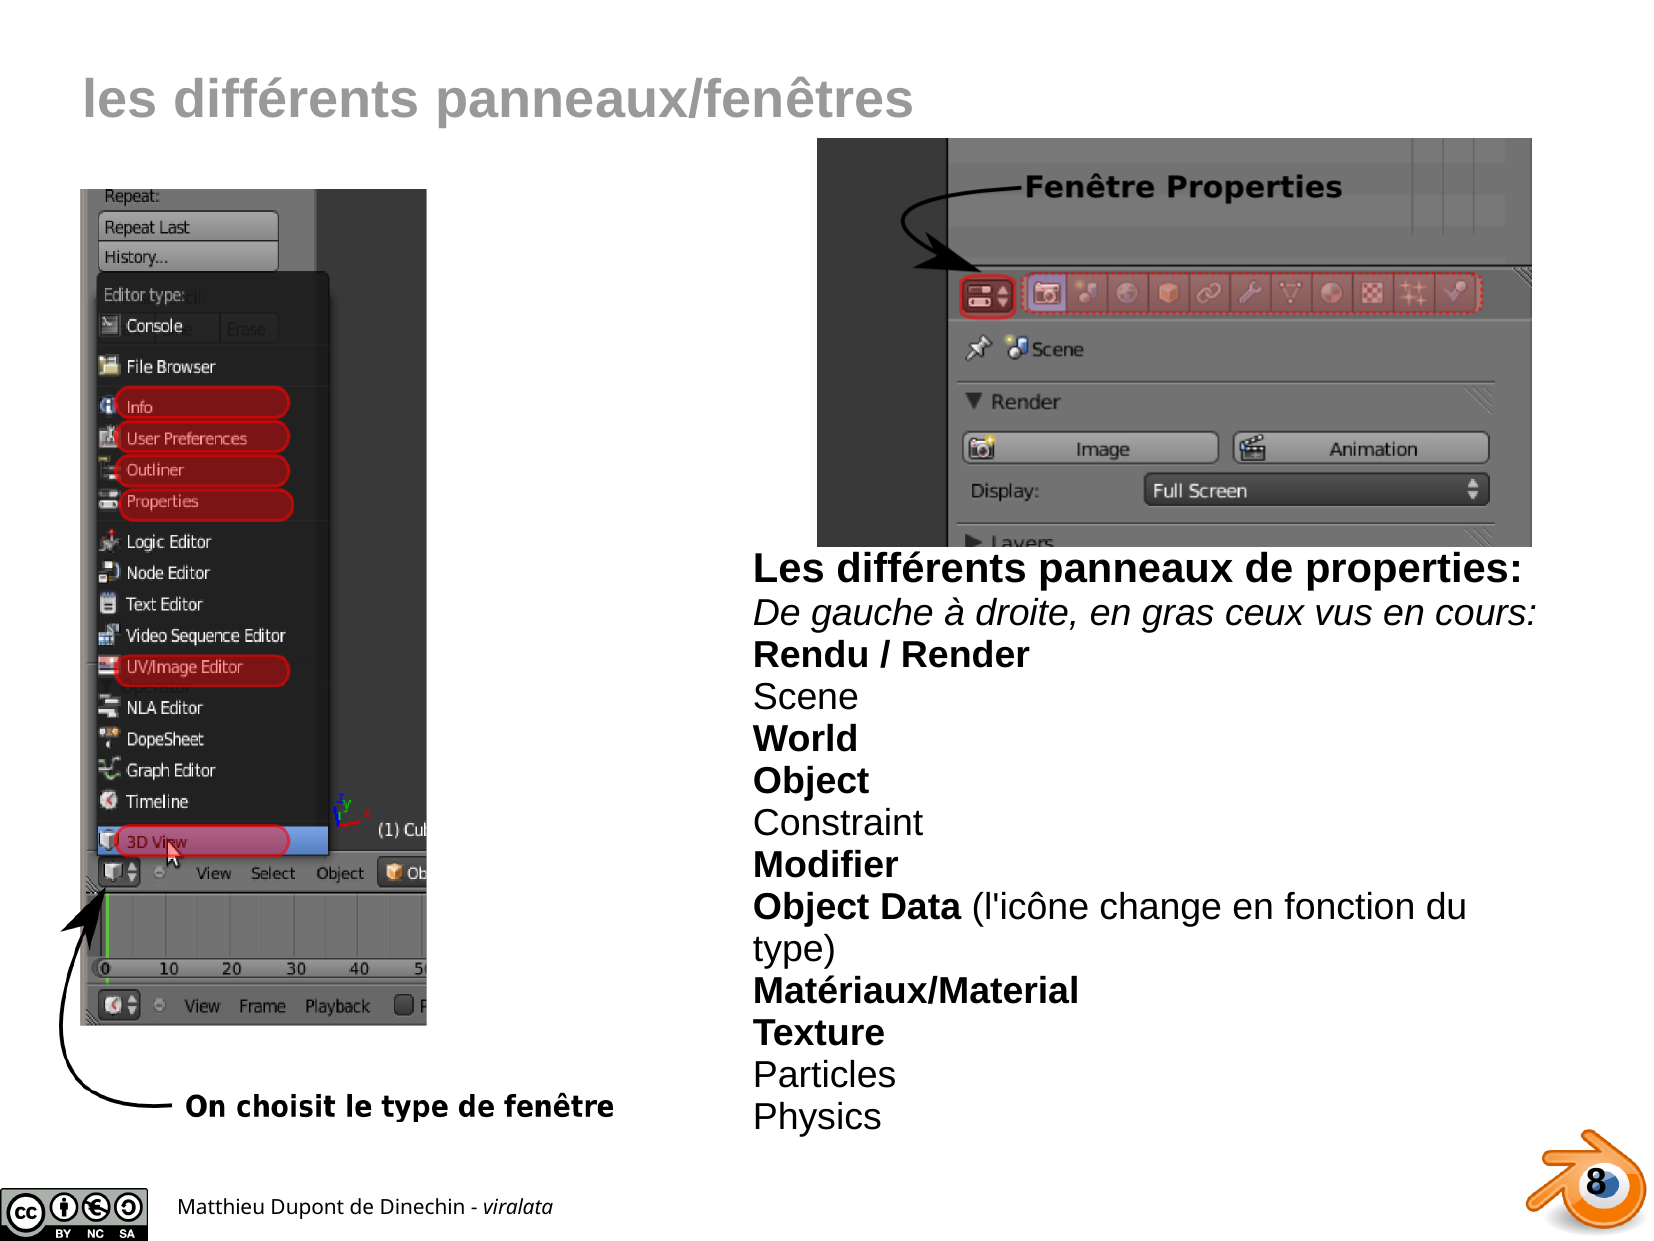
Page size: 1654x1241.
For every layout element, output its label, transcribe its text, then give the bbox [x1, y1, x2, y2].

text_box Les différents panneaux de properties: De gauche à droite, en gras ceux vus en cours: Rendu / Render Scene World Object Constraint Modifier Object Data (l'icône change en fonction du type) Matériaux/Material Texture Particles Physics [738, 537, 1566, 1226]
picture [59, 189, 613, 1123]
picture [1520, 1117, 1648, 1241]
picture [817, 138, 1532, 537]
title les différents panneaux/fenêtres [82, 56, 1565, 141]
picture [0, 1188, 148, 1241]
